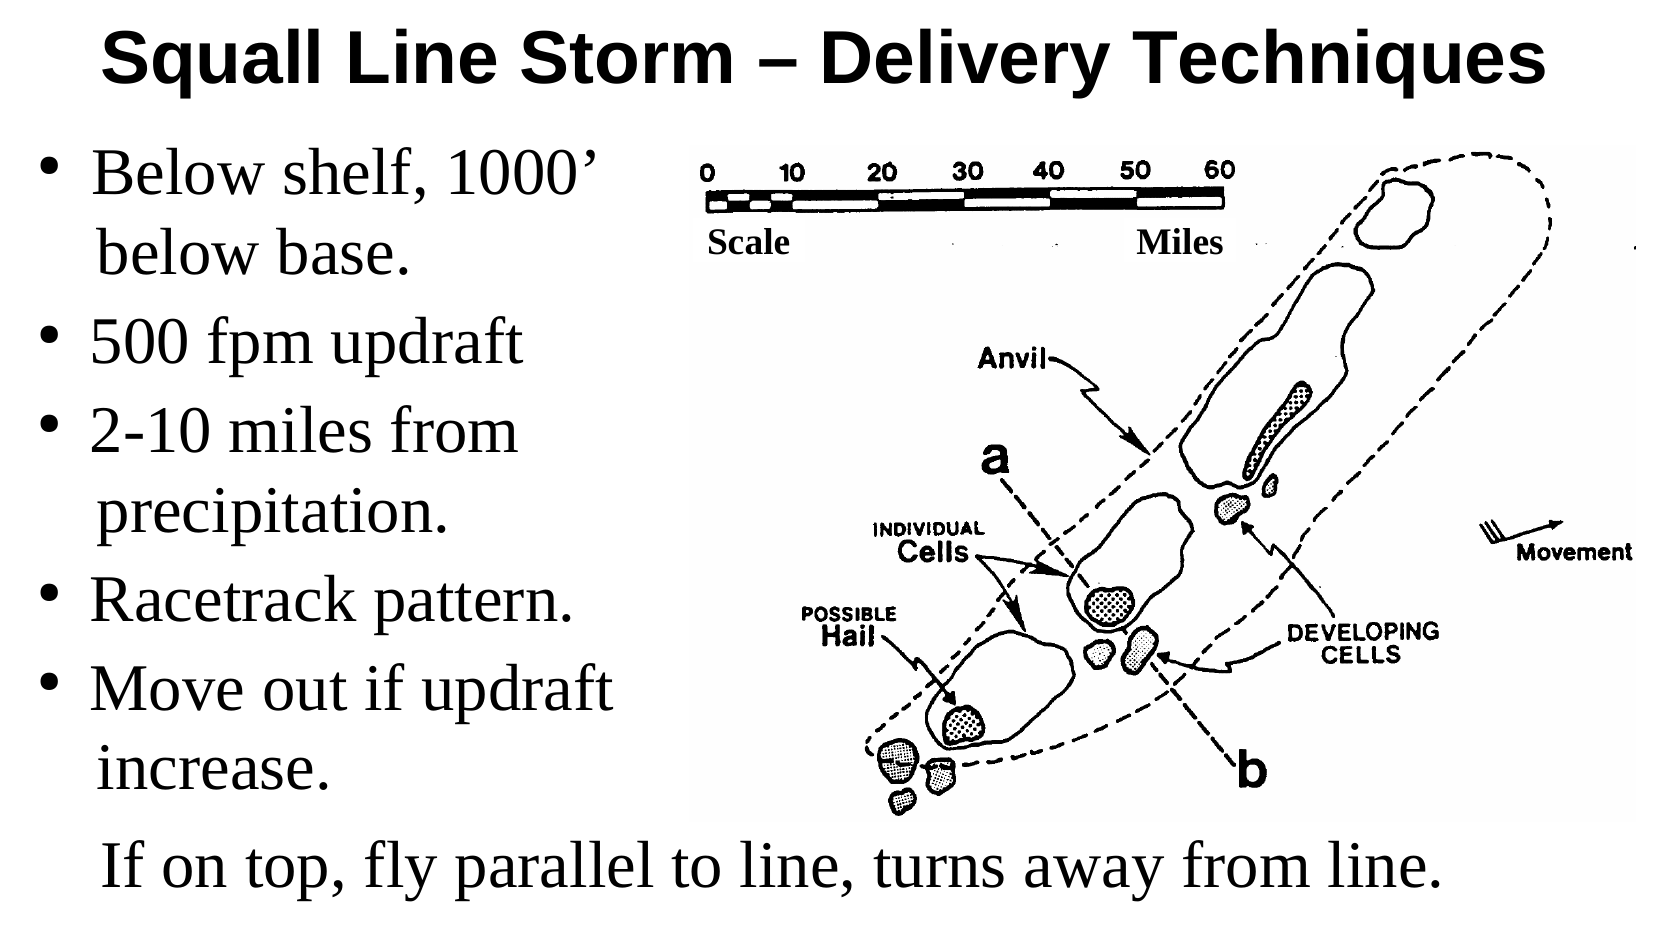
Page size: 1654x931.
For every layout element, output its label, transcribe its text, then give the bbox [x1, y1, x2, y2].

text_box If on top, fly parallel to line, turns away from line. [72, 819, 1457, 903]
text_box Below shelf, 1000’ below base. 500 fpm updraft 2-10 miles from precipitation. Racetrack pattern. Move out if updraft increase. [0, 120, 713, 811]
text_box Scale [692, 217, 806, 263]
picture [689, 145, 1636, 822]
title Squall Line Storm – Delivery Techniques [0, 0, 1654, 107]
text_box Miles [1123, 217, 1237, 263]
